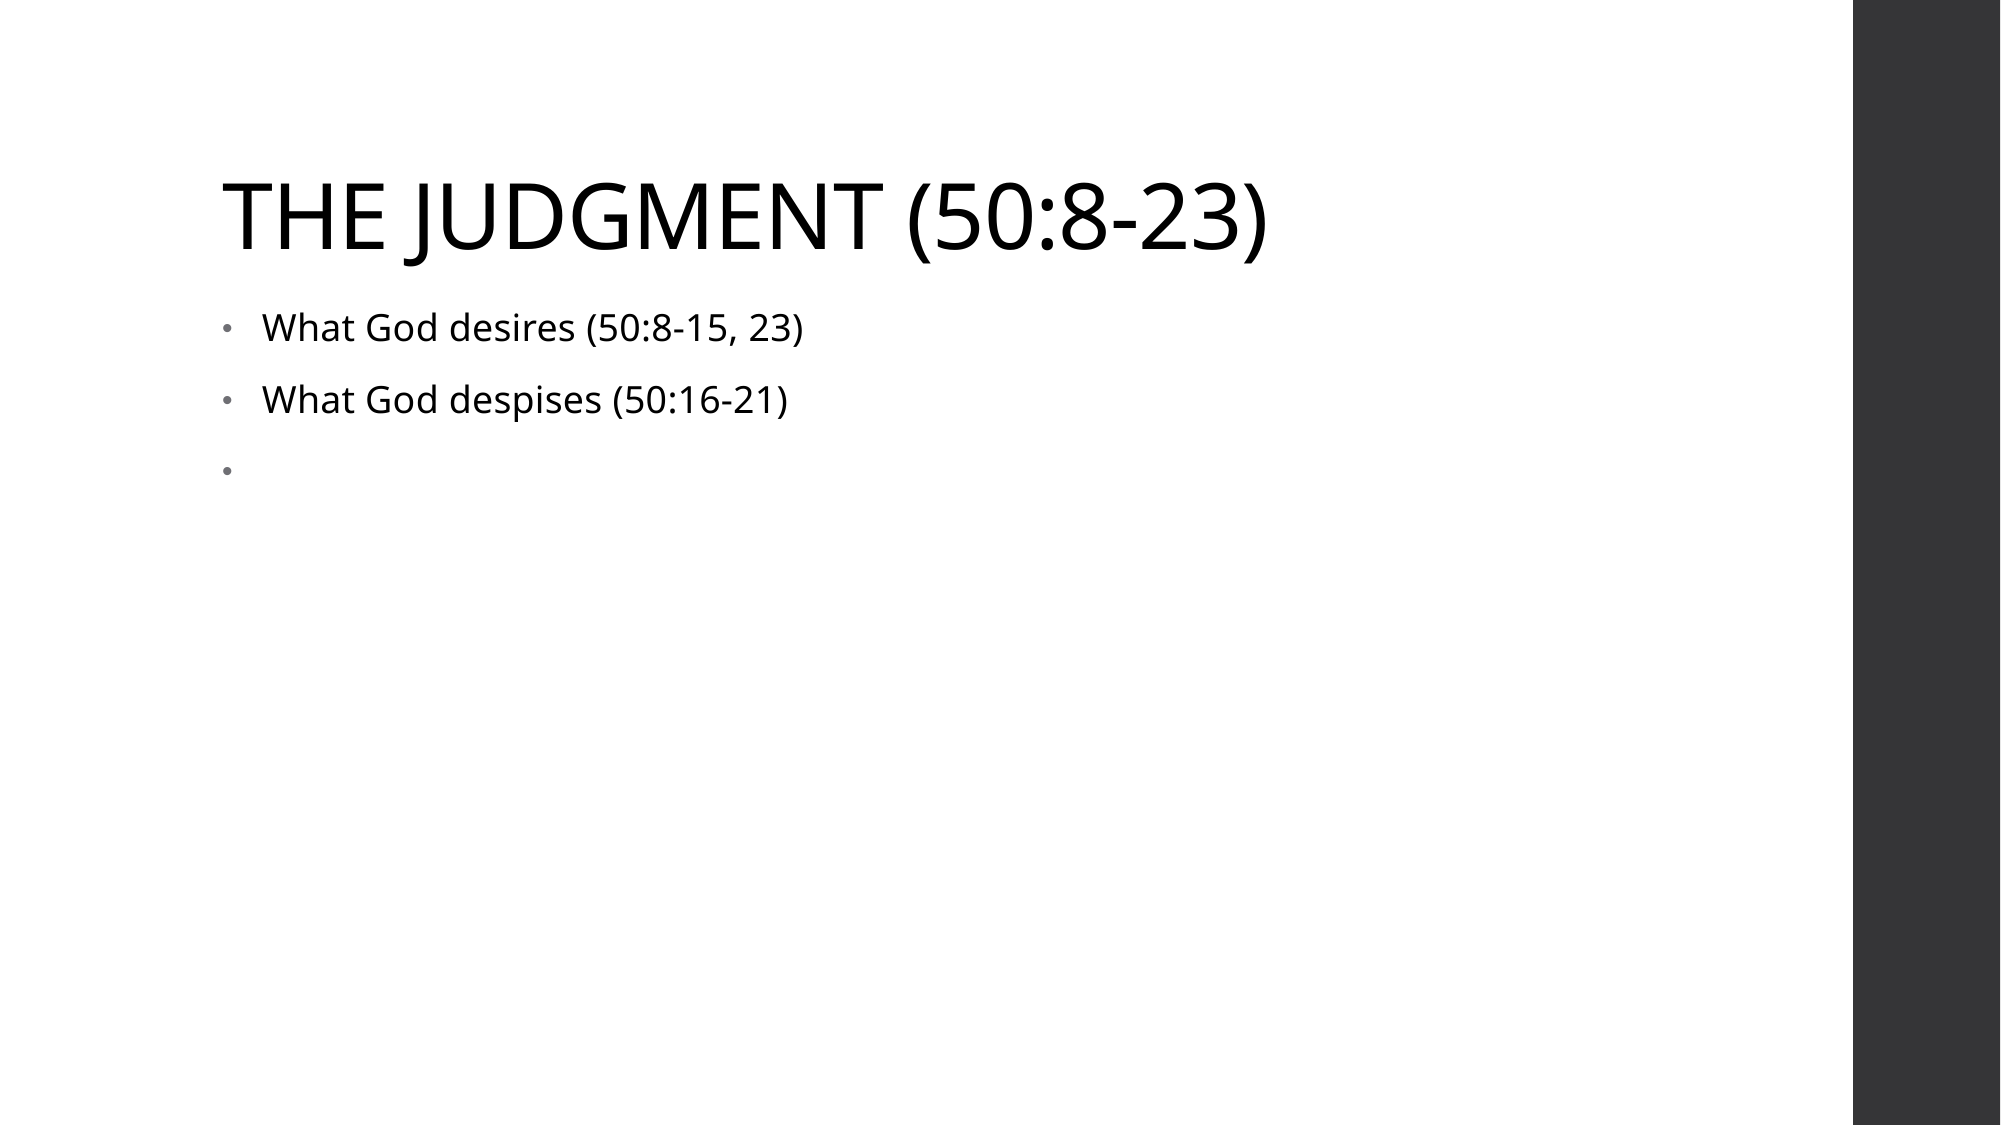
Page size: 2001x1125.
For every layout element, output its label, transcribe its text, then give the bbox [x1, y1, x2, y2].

list What God desires (50:8-15, 23) What God despises (50:16-21) [206, 299, 1617, 1014]
title THE JUDGMENT (50:8-23) [206, 60, 1797, 278]
